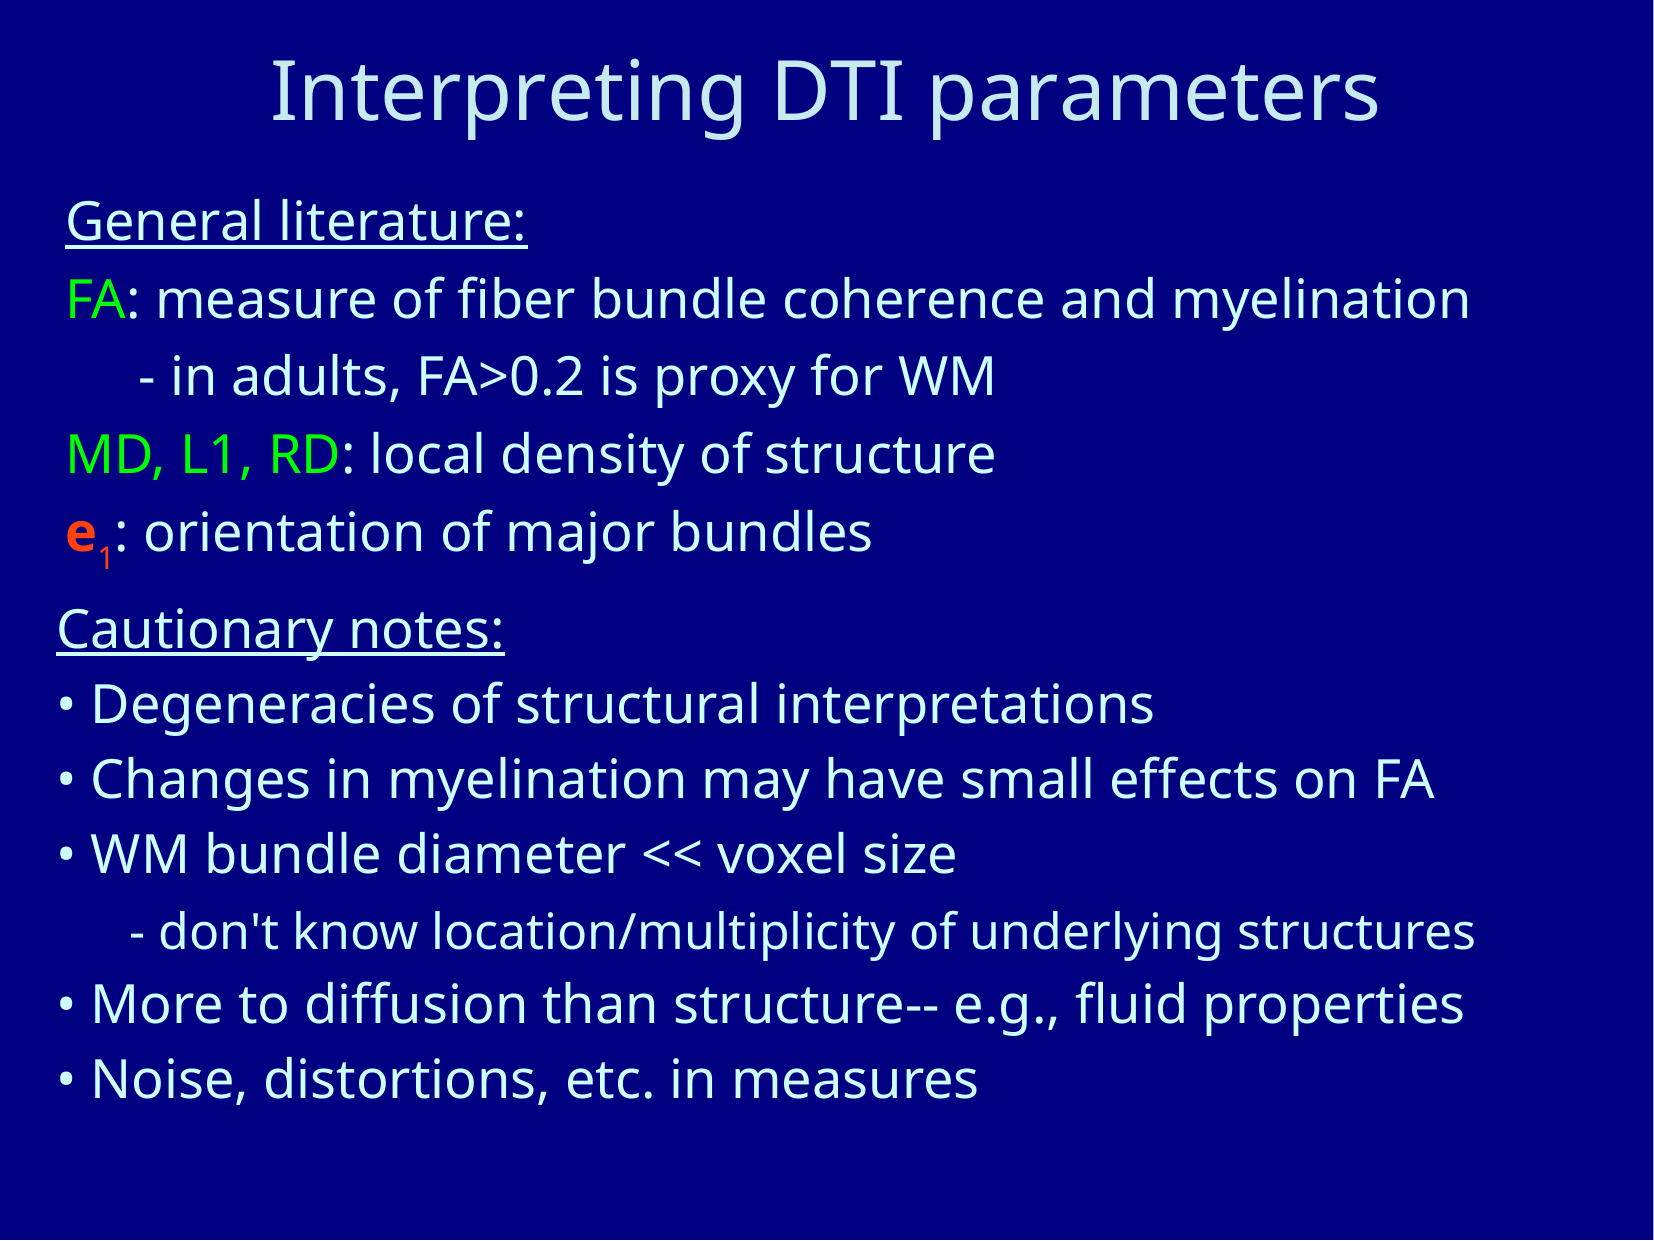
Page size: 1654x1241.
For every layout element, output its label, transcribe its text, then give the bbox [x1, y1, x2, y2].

title Interpreting DTI parameters [0, 12, 1654, 163]
text_box Cautionary notes: • Degeneracies of structural interpretations • Changes in myelination may have small effects on FA • WM bundle diameter << voxel size - don't know location/multiplicity of underlying structures • More to diffusion than structure-- e.g., fluid properties • Noise, distortions, etc. in measures [41, 581, 1613, 1178]
text_box General literature: FA: measure of fiber bundle coherence and myelination - in adults, FA>0.2 is proxy for WM MD, L1, RD: local density of structure e1: orientation of major bundles [50, 171, 1604, 577]
